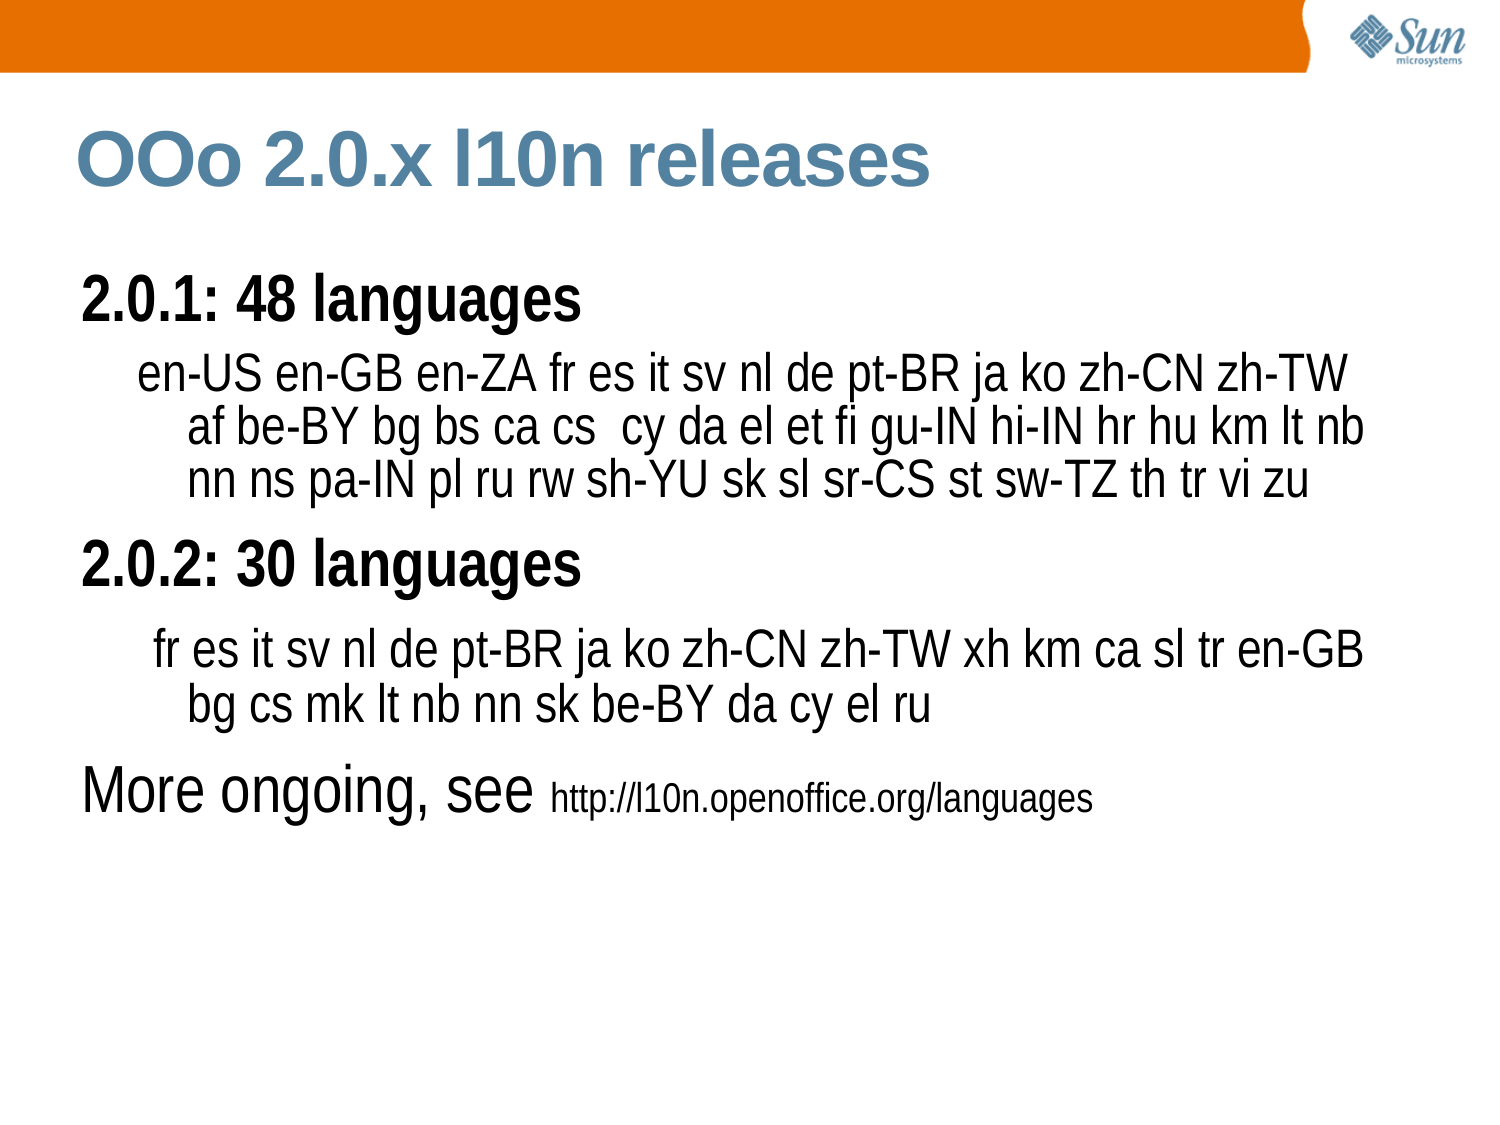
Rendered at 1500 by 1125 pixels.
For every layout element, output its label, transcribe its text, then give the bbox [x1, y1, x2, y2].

picture [0, 0, 1500, 75]
list 2.0.1: 48 languages en-US en-GB en-ZA fr es it sv nl de pt-BR ja ko zh-CN zh-TW af be-BY bg bs ca cs cy da el et fi gu-IN hi-IN hr hu km lt nb nn ns pa-IN pl ru rw sh-YU sk sl sr-CS st sw-TZ th tr vi zu 2.0.2: 30 languages fr es it sv nl de pt-BR ja ko zh-CN zh-TW xh km ca sl tr en-GB bg cs mk lt nb nn sk be-BY da cy el ru More ongoing, see http://l10n.openoffice.org/languages [61, 268, 1399, 1017]
title OOo 2.0.x l10n releases [75, 122, 1438, 228]
